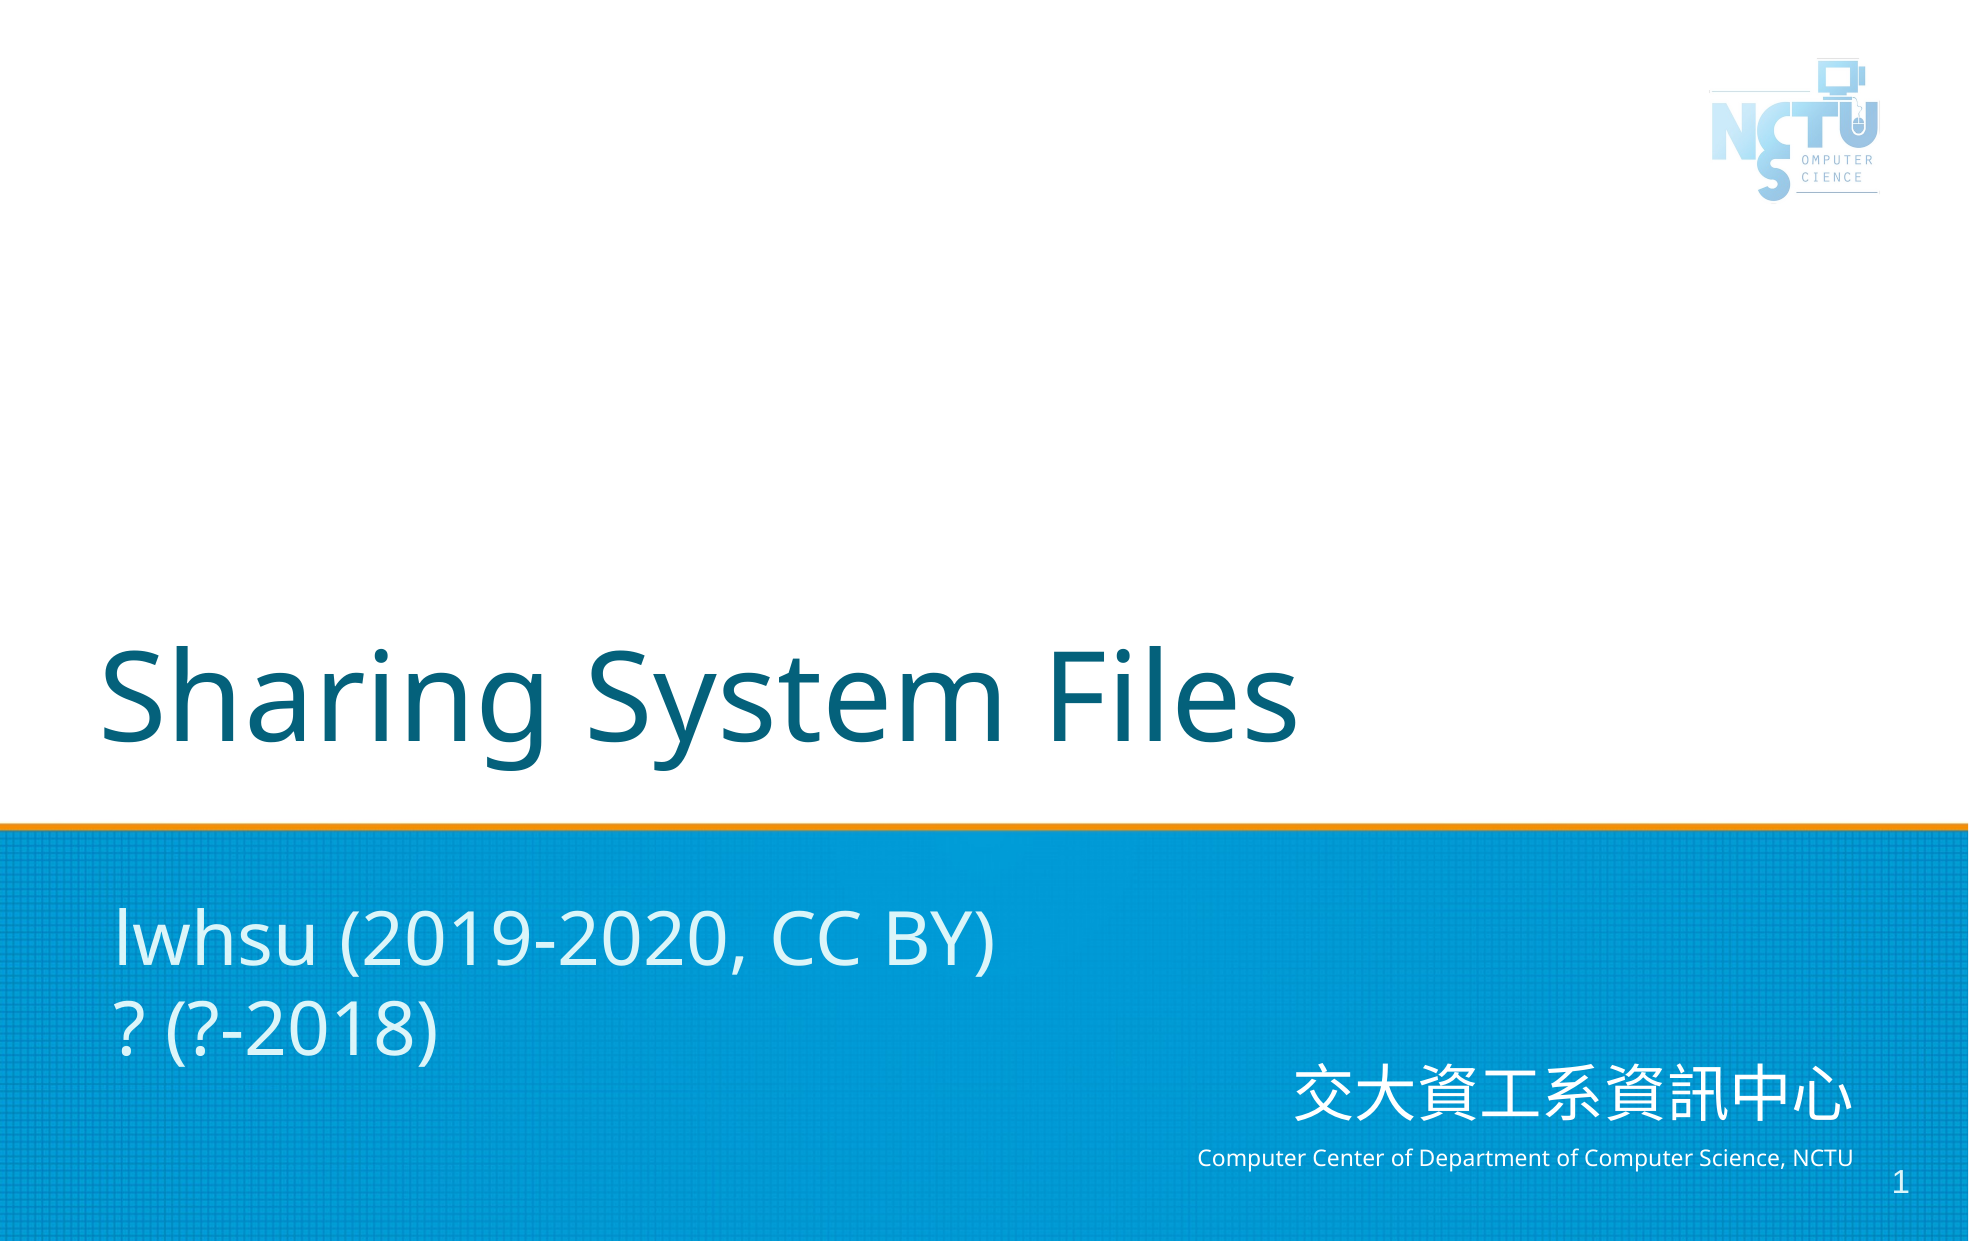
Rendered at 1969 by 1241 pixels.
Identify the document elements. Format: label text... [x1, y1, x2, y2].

picture [0, 0, 1969, 832]
subtitle lwhsu (2019-2020, CC BY) ? (?-2018) [98, 875, 1783, 1103]
title Sharing System Files [98, 559, 1870, 767]
slide_number <number> [1841, 1145, 1960, 1241]
